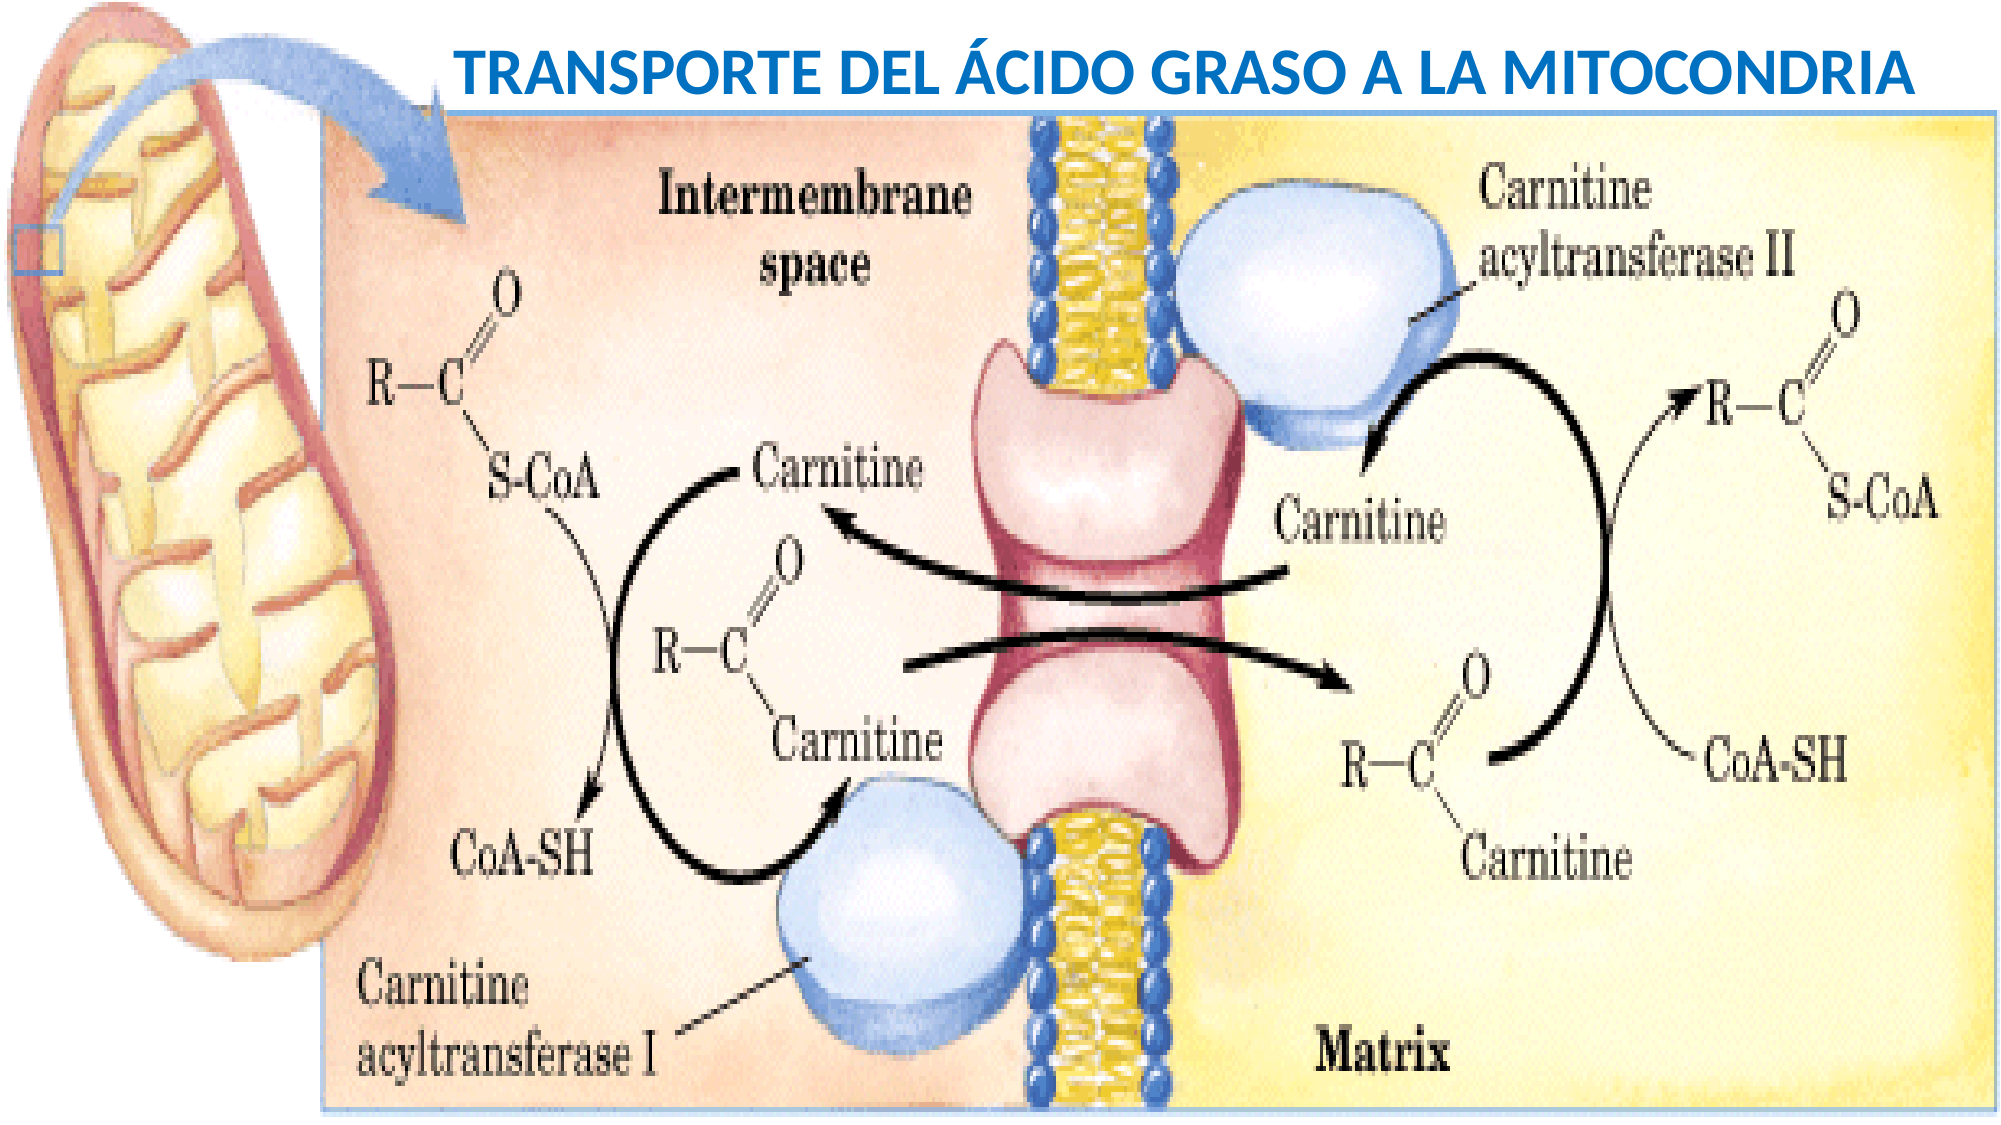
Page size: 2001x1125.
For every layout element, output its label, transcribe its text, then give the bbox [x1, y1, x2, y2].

text_box TRANSPORTE DEL ÁCIDO GRASO A LA MITOCONDRIA [438, 20, 1932, 116]
picture [0, 0, 2000, 1125]
